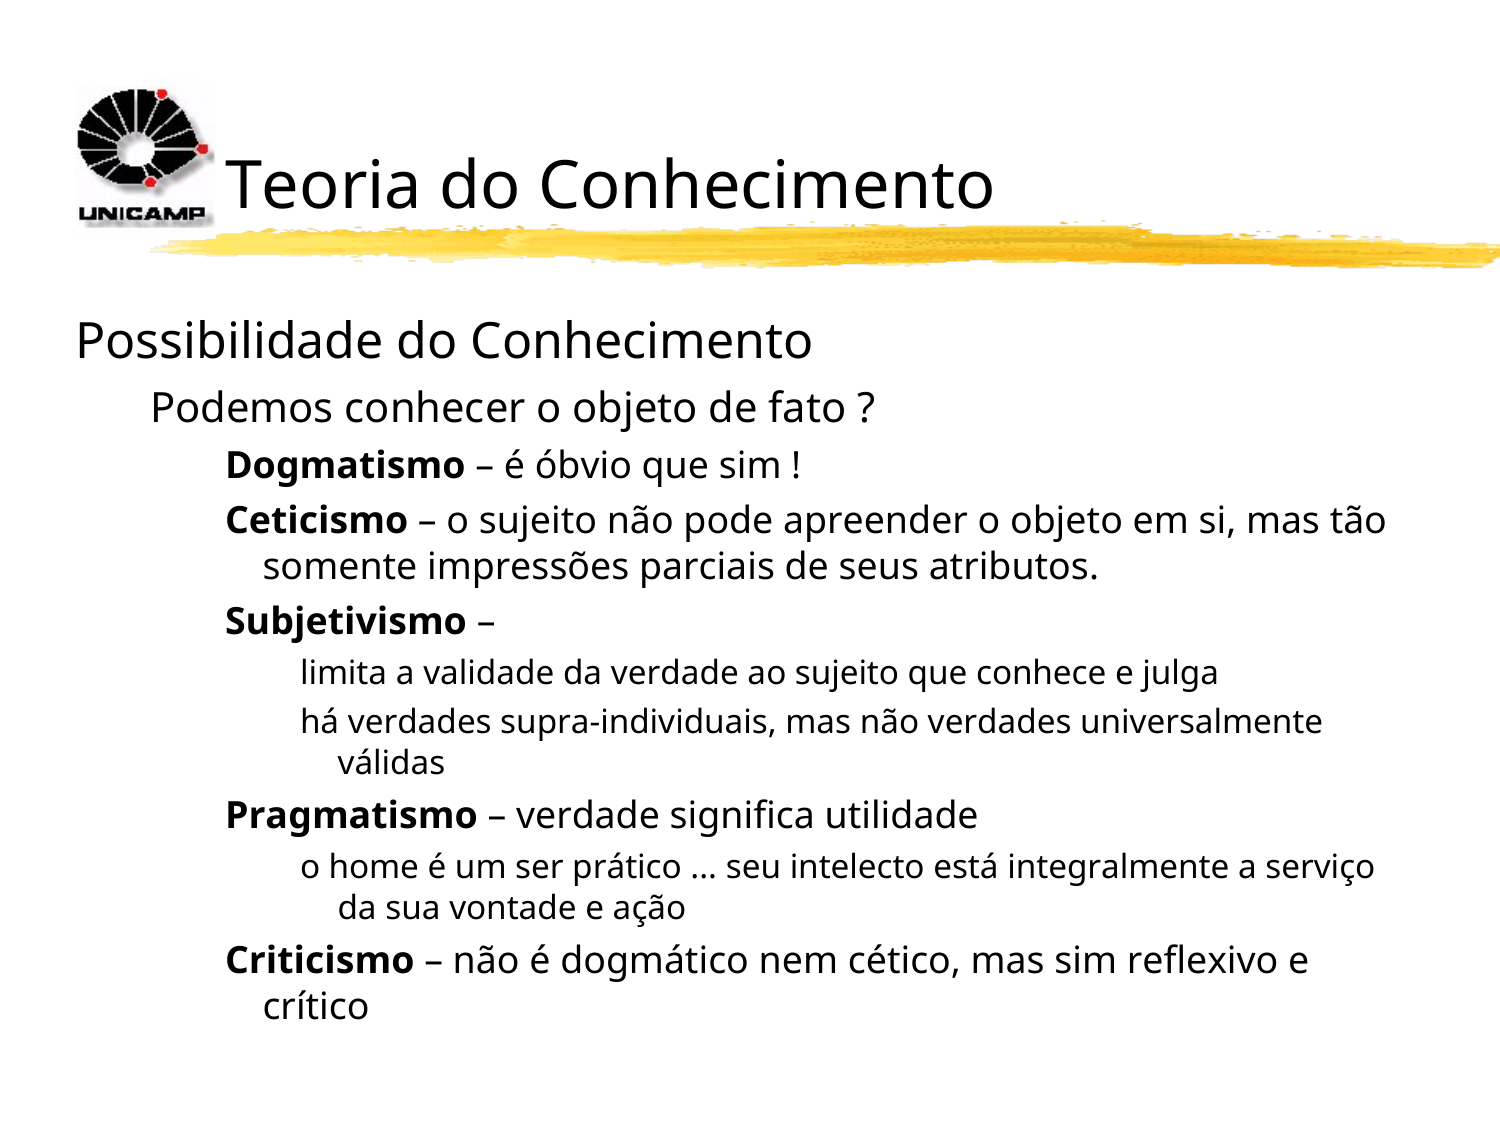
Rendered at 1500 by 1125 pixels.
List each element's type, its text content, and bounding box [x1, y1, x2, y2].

picture [75, 74, 1500, 279]
title Teoria do Conhecimento [225, 52, 1426, 225]
list Possibilidade do Conhecimento Podemos conhecer o objeto de fato ? Dogmatismo – é óbvio que sim ! Ceticismo – o sujeito não pode apreender o objeto em si, mas tão somente impressões parciais de seus atributos. Subjetivismo – limita a validade da verdade ao sujeito que conhece e julga há verdades supra-individuais, mas não verdades universalmente válidas Pragmatismo – verdade significa utilidade o home é um ser prático ... seu intelecto está integralmente a serviço da sua vontade e ação Criticismo – não é dogmático nem cético, mas sim reflexivo e crítico [74, 309, 1417, 980]
